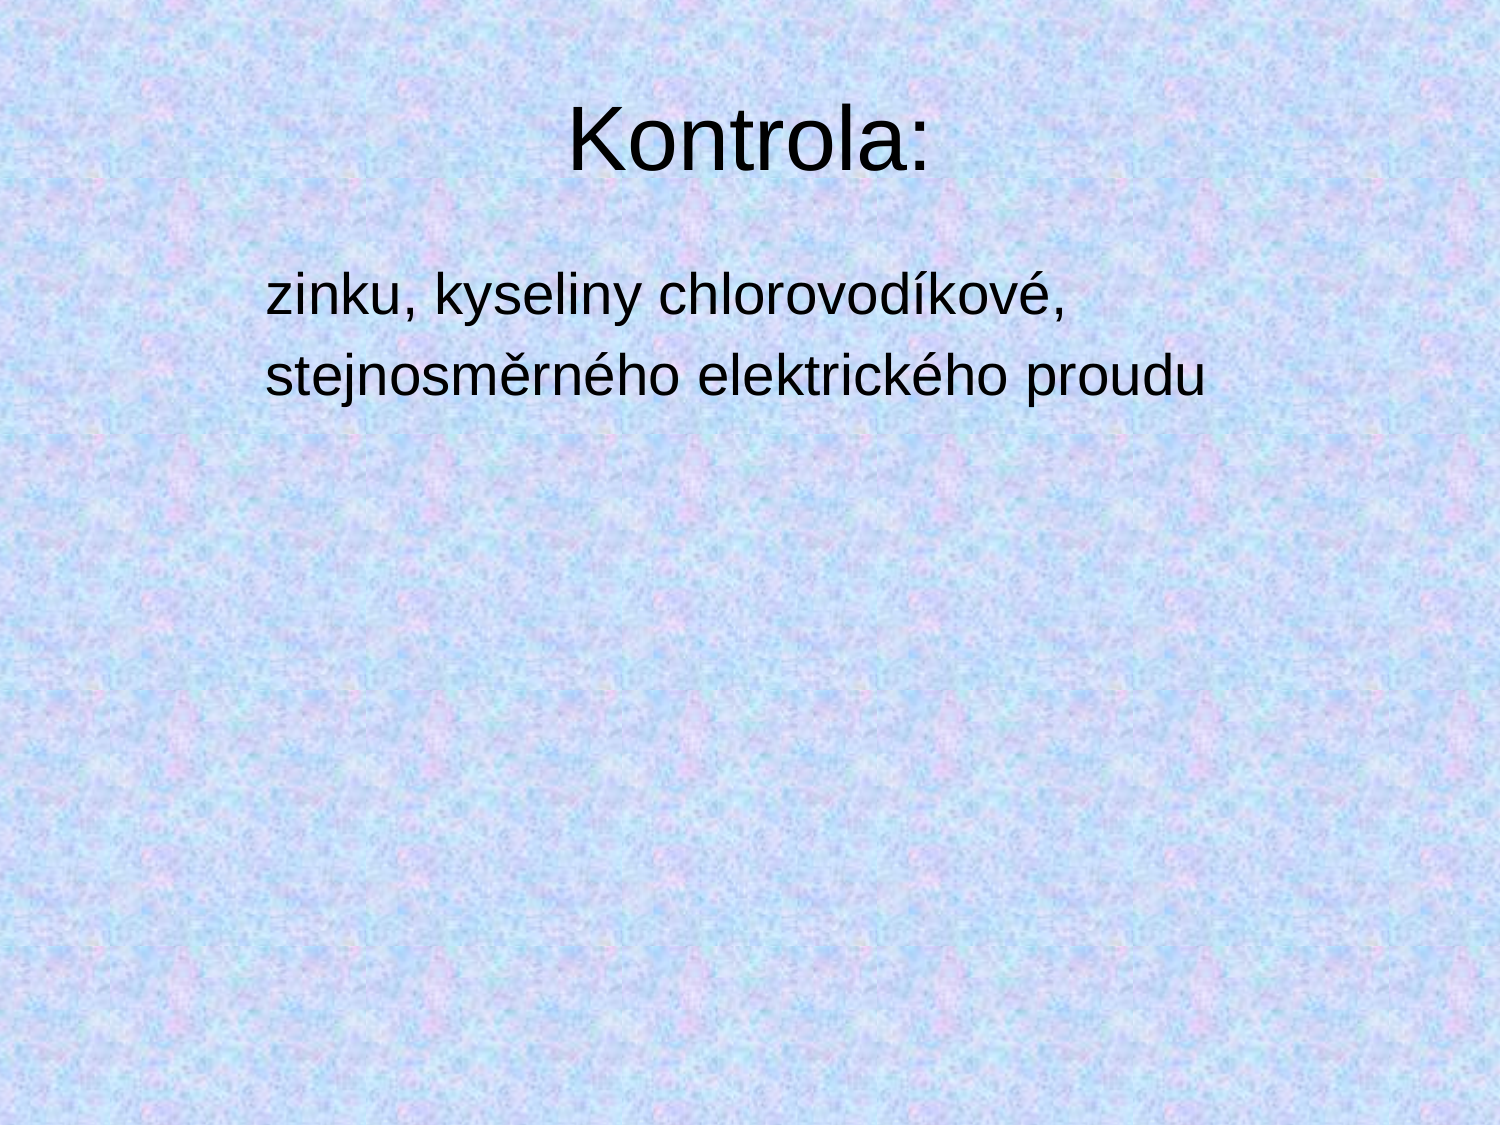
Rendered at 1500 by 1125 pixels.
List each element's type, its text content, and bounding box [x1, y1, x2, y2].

title Kontrola: [75, 21, 1426, 257]
picture [0, 0, 1500, 1125]
list zinku, kyseliny chlorovodíkové, stejnosměrného elektrického proudu [265, 261, 1284, 1004]
